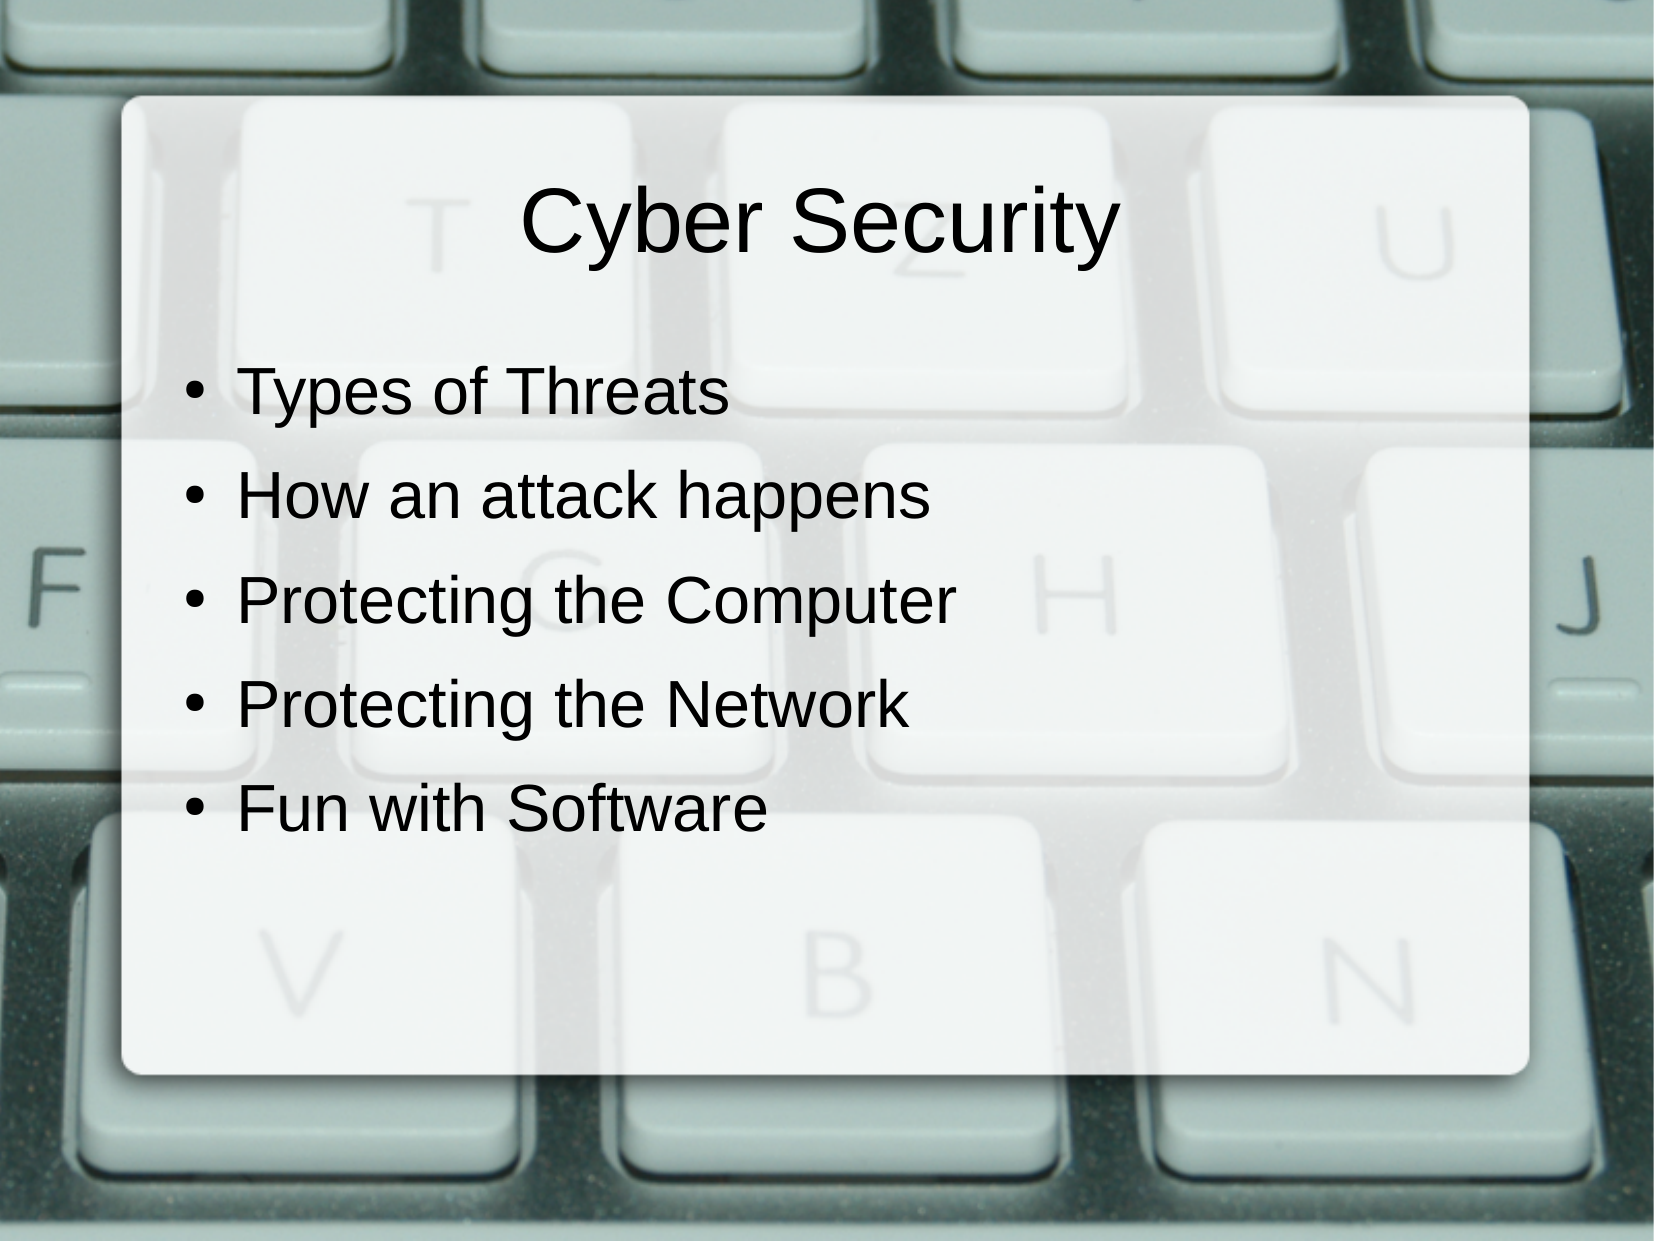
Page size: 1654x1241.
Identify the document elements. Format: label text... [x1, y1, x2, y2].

list Types of Threats How an attack happens Protecting the Computer Protecting the Network Fun with Software [147, 354, 1506, 1064]
title Cyber Security [135, 125, 1506, 318]
picture [0, 0, 1654, 1241]
